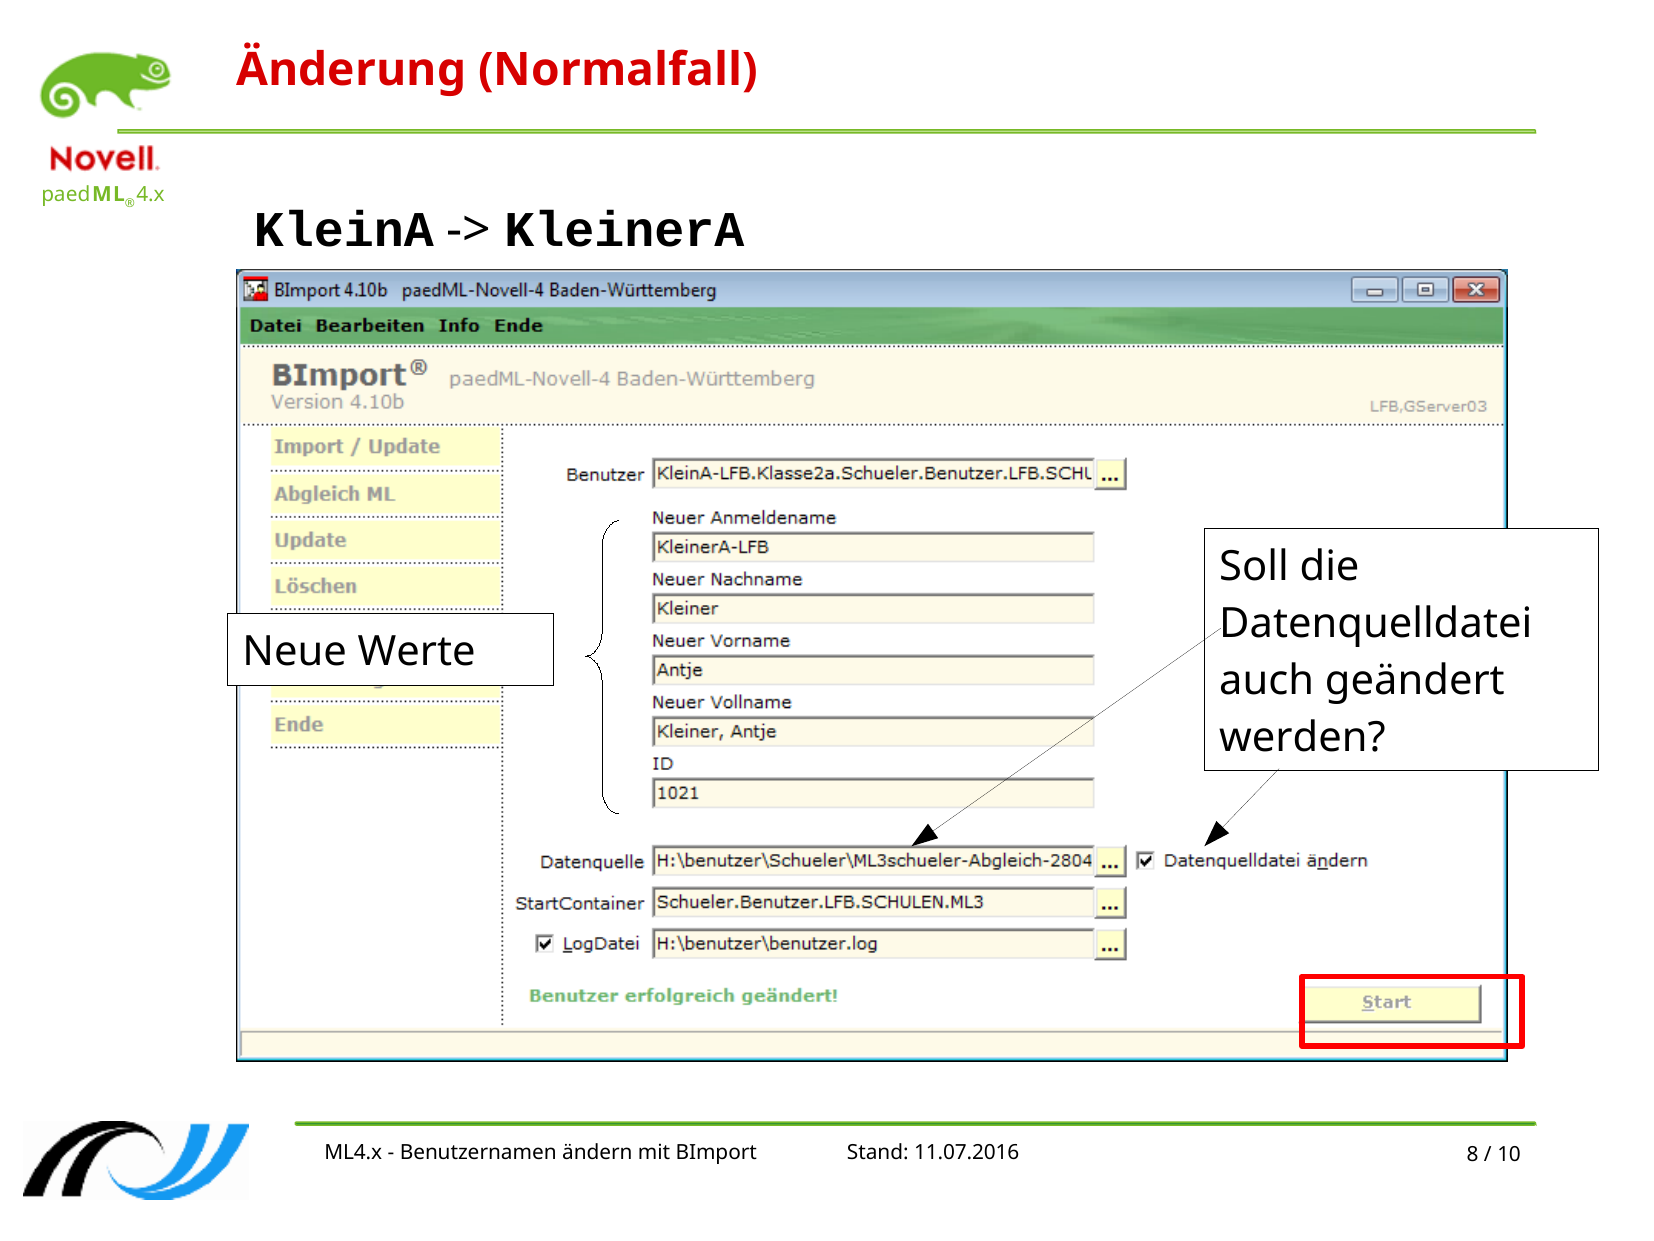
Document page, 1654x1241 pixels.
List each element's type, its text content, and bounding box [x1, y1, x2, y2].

picture [23, 1121, 249, 1200]
list KleinA -> KleinerA [253, 192, 1530, 293]
picture [26, 35, 184, 193]
title Änderung (Normalfall) [236, 17, 1536, 119]
text_box Neue Werte [227, 613, 554, 686]
text_box [1302, 976, 1523, 1047]
text_box Soll die Datenquelldatei auch geändert werden? [1204, 530, 1599, 769]
picture [236, 269, 1508, 1062]
